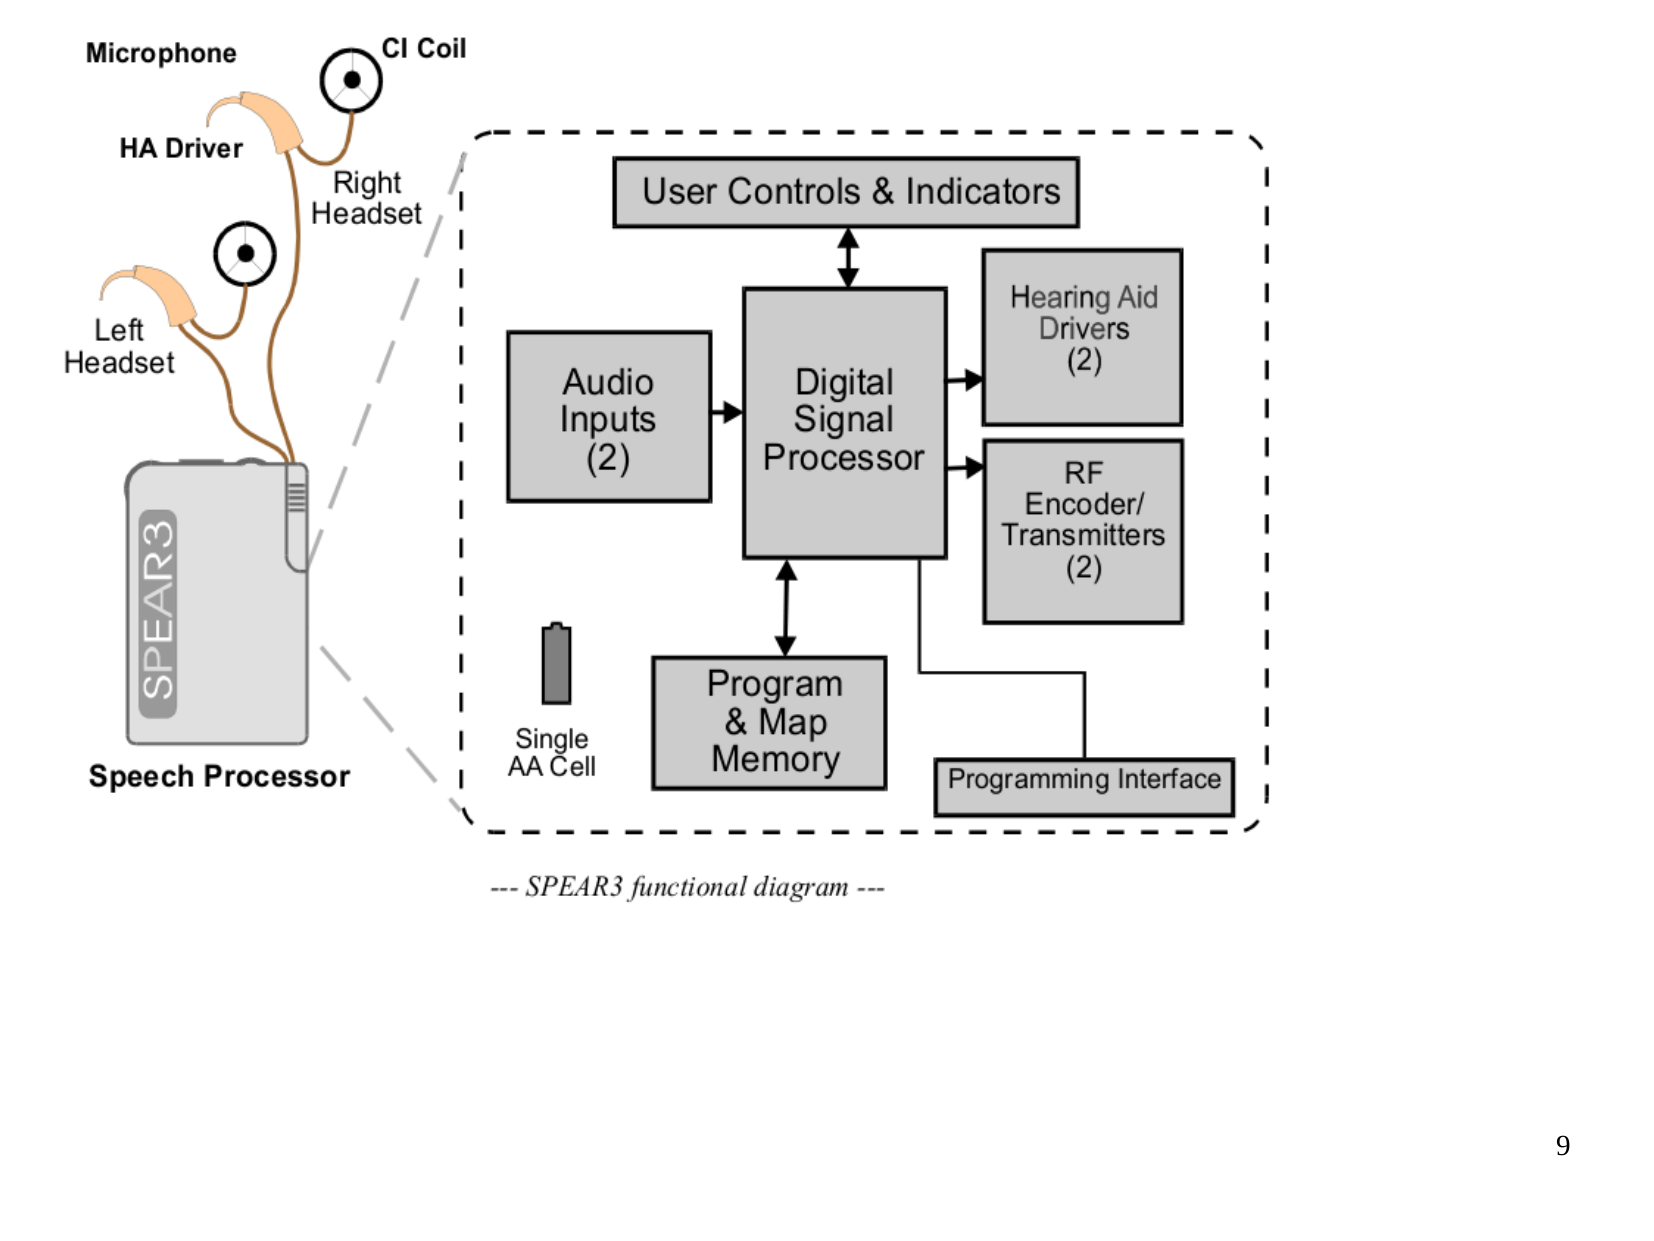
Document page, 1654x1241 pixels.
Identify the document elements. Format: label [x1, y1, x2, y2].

picture [49, 21, 1300, 916]
